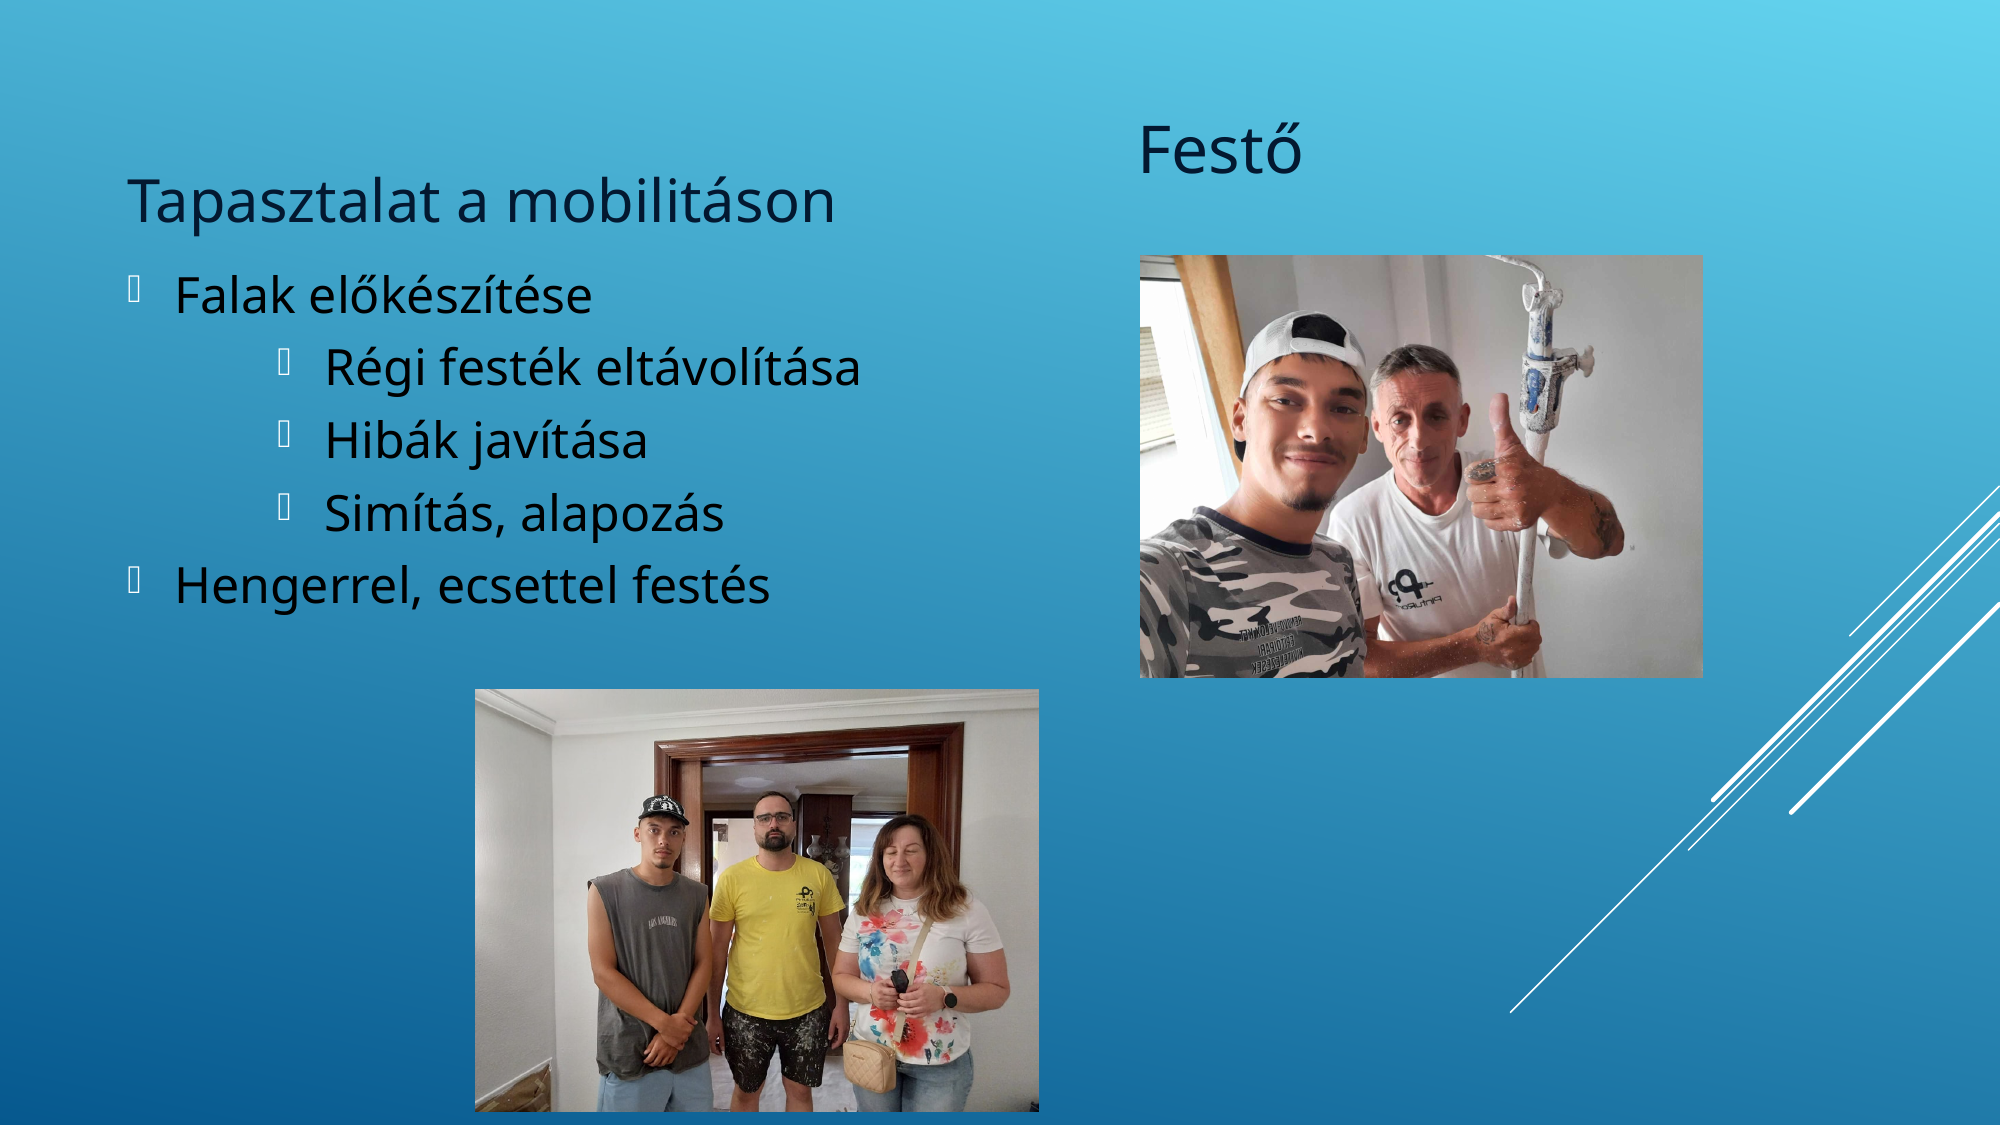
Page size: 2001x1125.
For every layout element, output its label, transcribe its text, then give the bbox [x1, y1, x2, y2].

list Festő [1122, 99, 1888, 195]
list Tapasztalat a mobilitáson [112, 146, 876, 242]
picture [475, 689, 1039, 1112]
picture [1140, 255, 1703, 678]
list Falak előkészítése Régi festék eltávolítása Hibák javítása Simítás, alapozás Hengerrel, ecsettel festés [112, 255, 923, 706]
